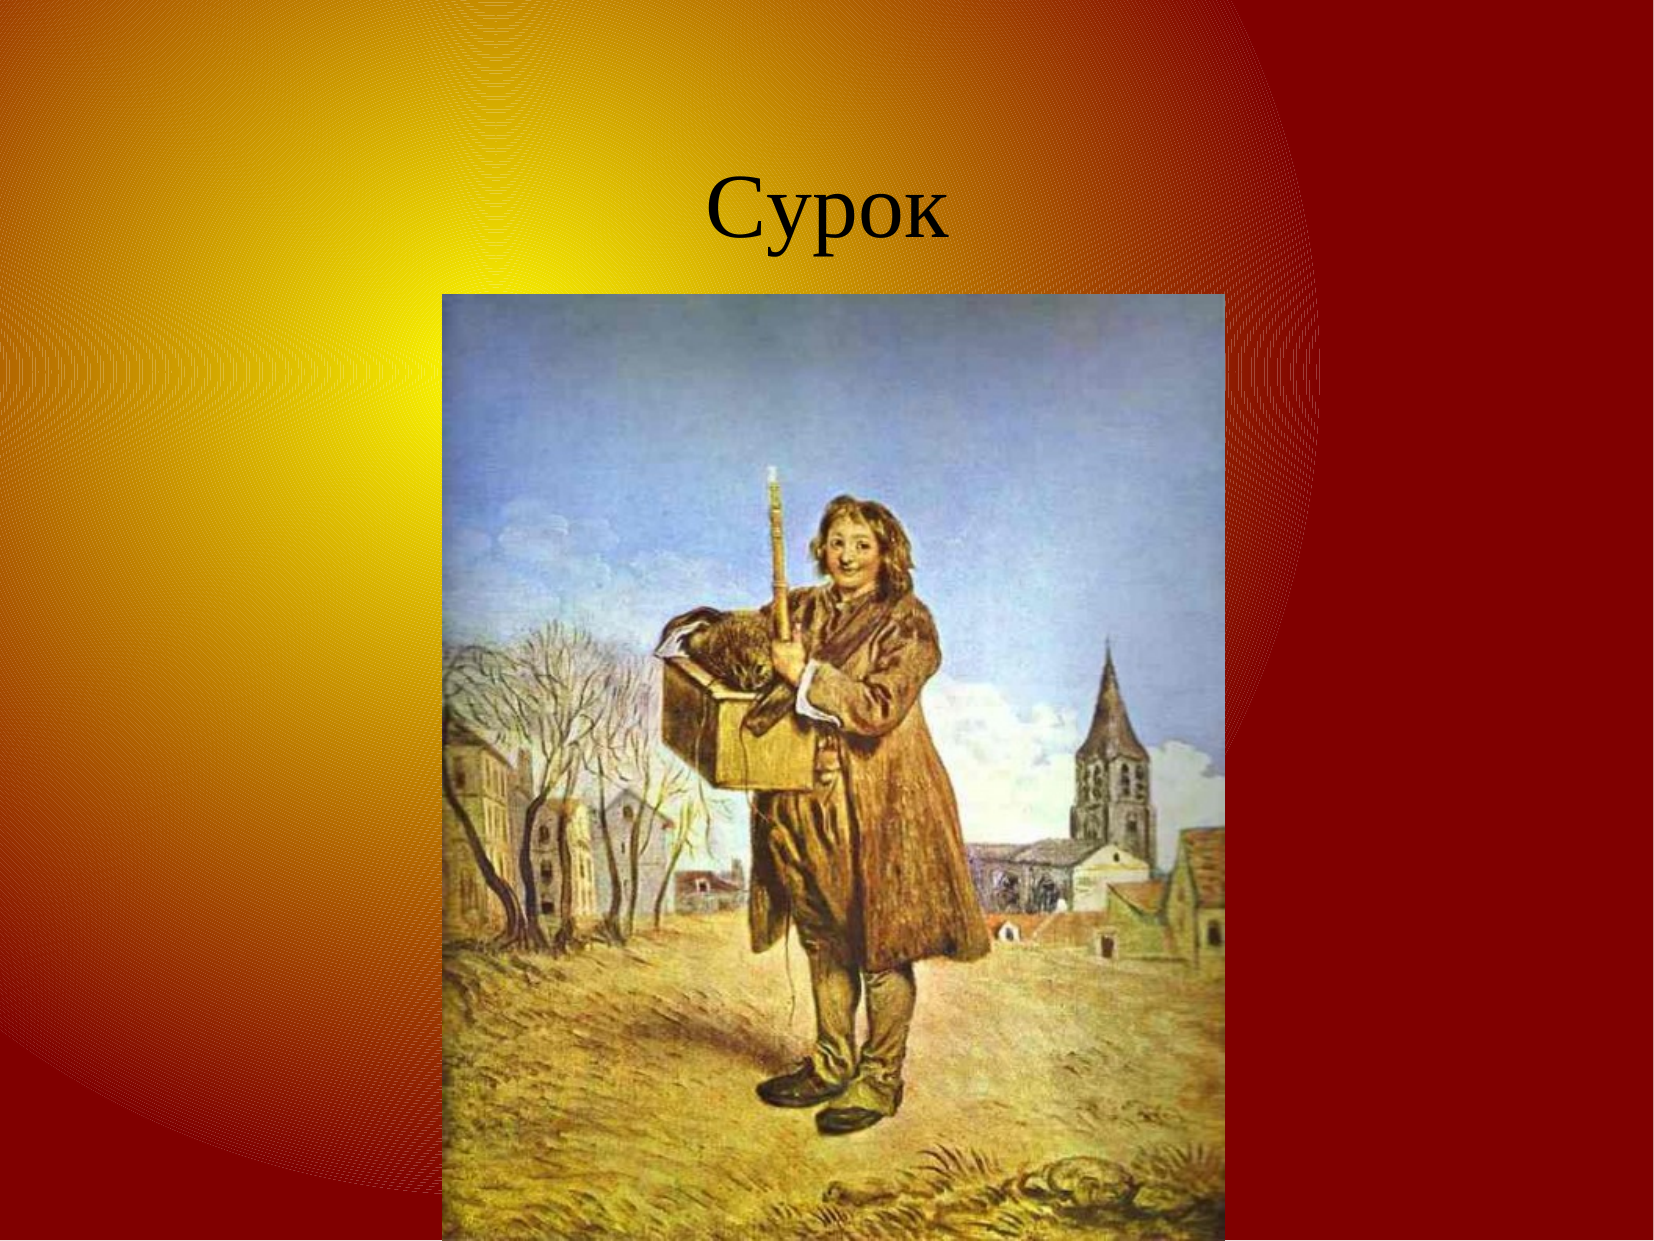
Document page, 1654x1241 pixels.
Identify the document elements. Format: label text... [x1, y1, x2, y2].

picture [442, 294, 1225, 1241]
title Сурок [121, 110, 1534, 303]
